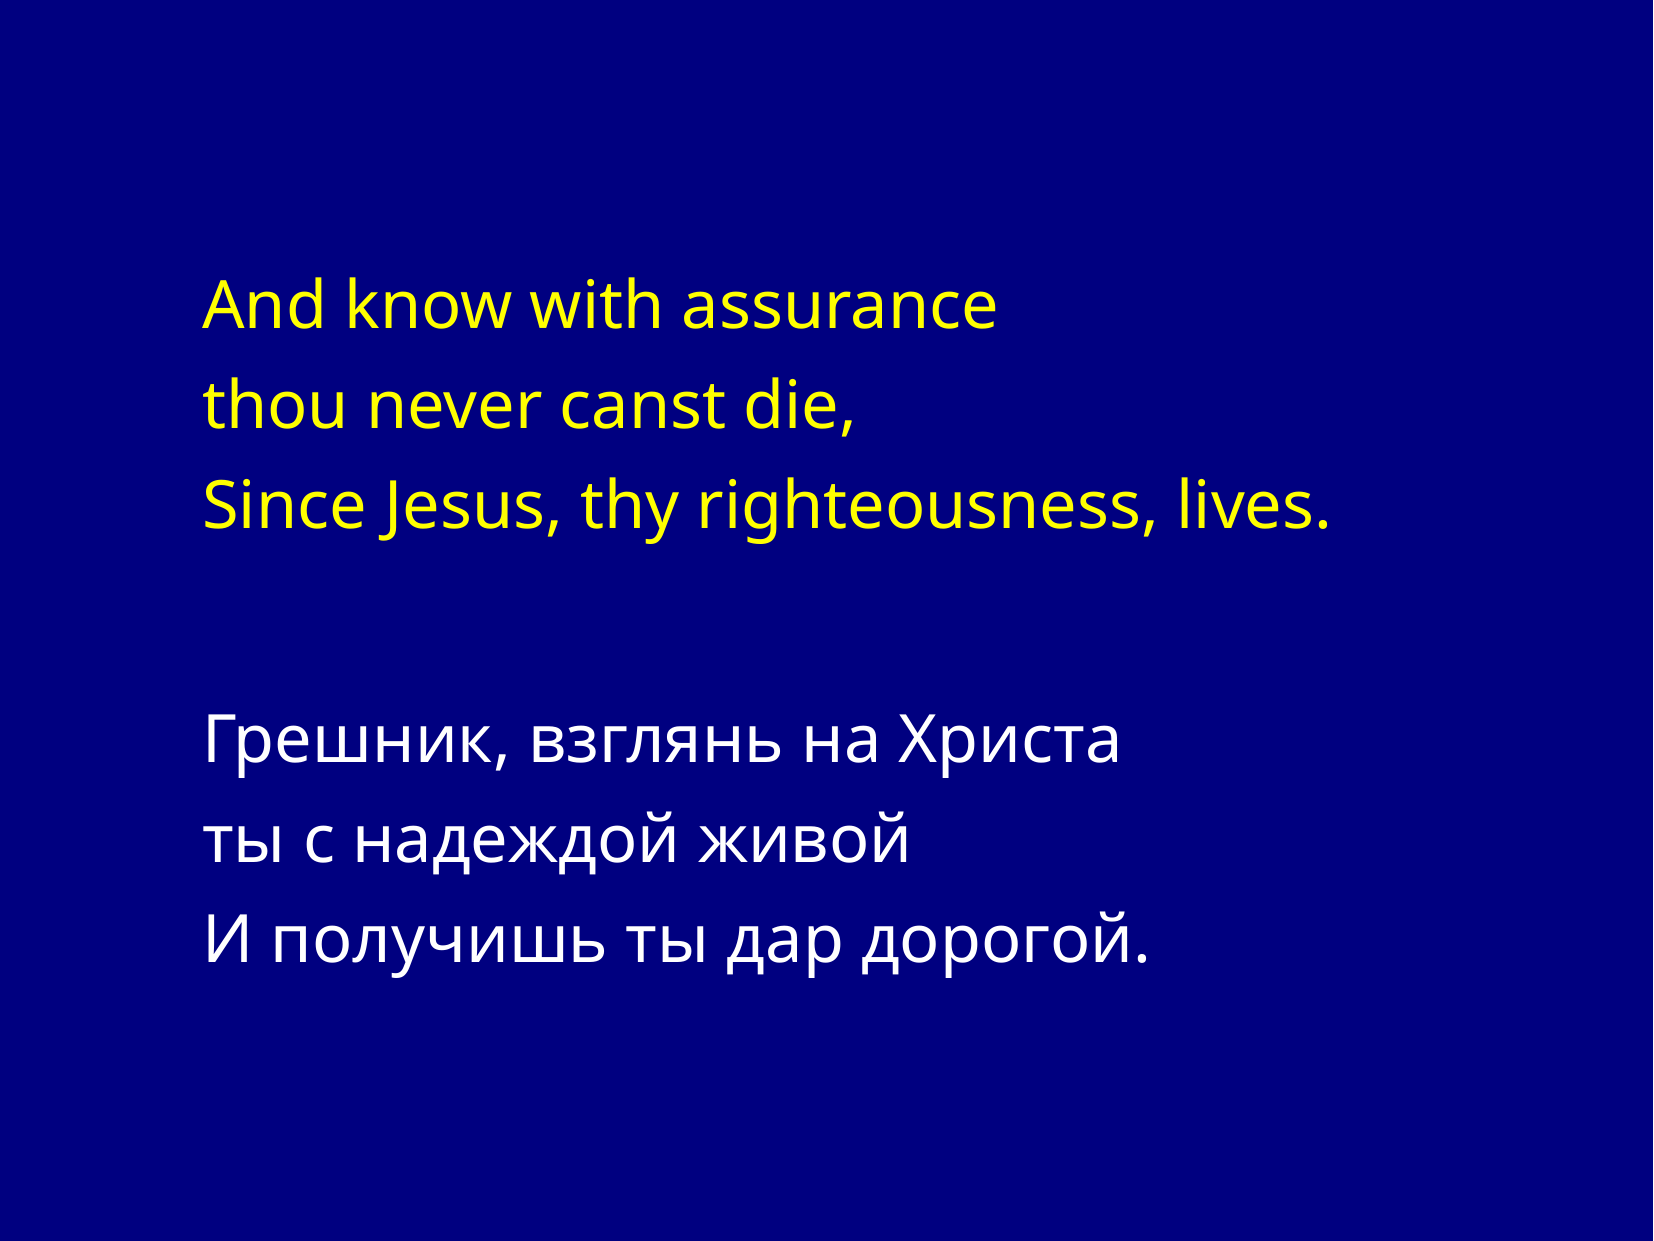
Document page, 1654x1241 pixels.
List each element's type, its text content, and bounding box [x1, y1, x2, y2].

text_box And know with assurance thou never canst die, Since Jesus, thy righteousness, lives. [75, 150, 1576, 638]
text_box Грешник, взглянь на Христа ты с надеждой живой И получишь ты дар дорогой. [75, 675, 1576, 1163]
